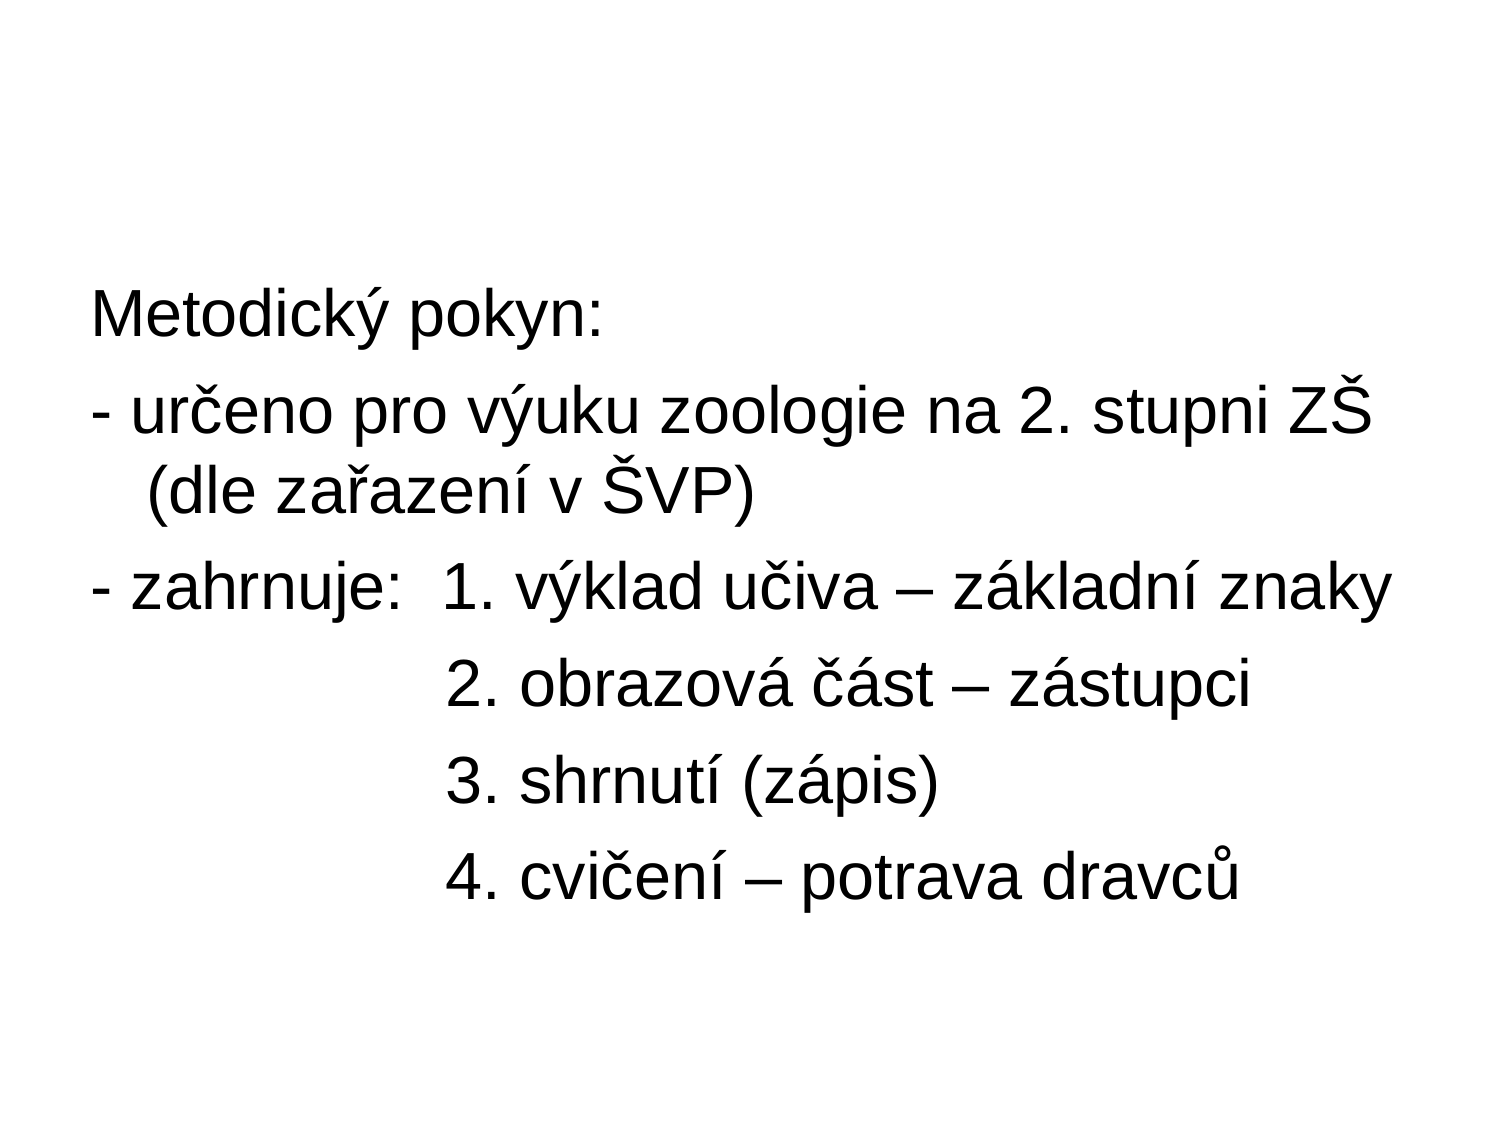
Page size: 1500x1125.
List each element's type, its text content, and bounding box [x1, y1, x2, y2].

list Metodický pokyn: - určeno pro výuku zoologie na 2. stupni ZŠ (dle zařazení v ŠVP) - zahrnuje: 1. výklad učiva – základní znaky 2. obrazová část – zástupci 3. shrnutí (zápis) 4. cvičení – potrava dravců [75, 262, 1426, 1006]
